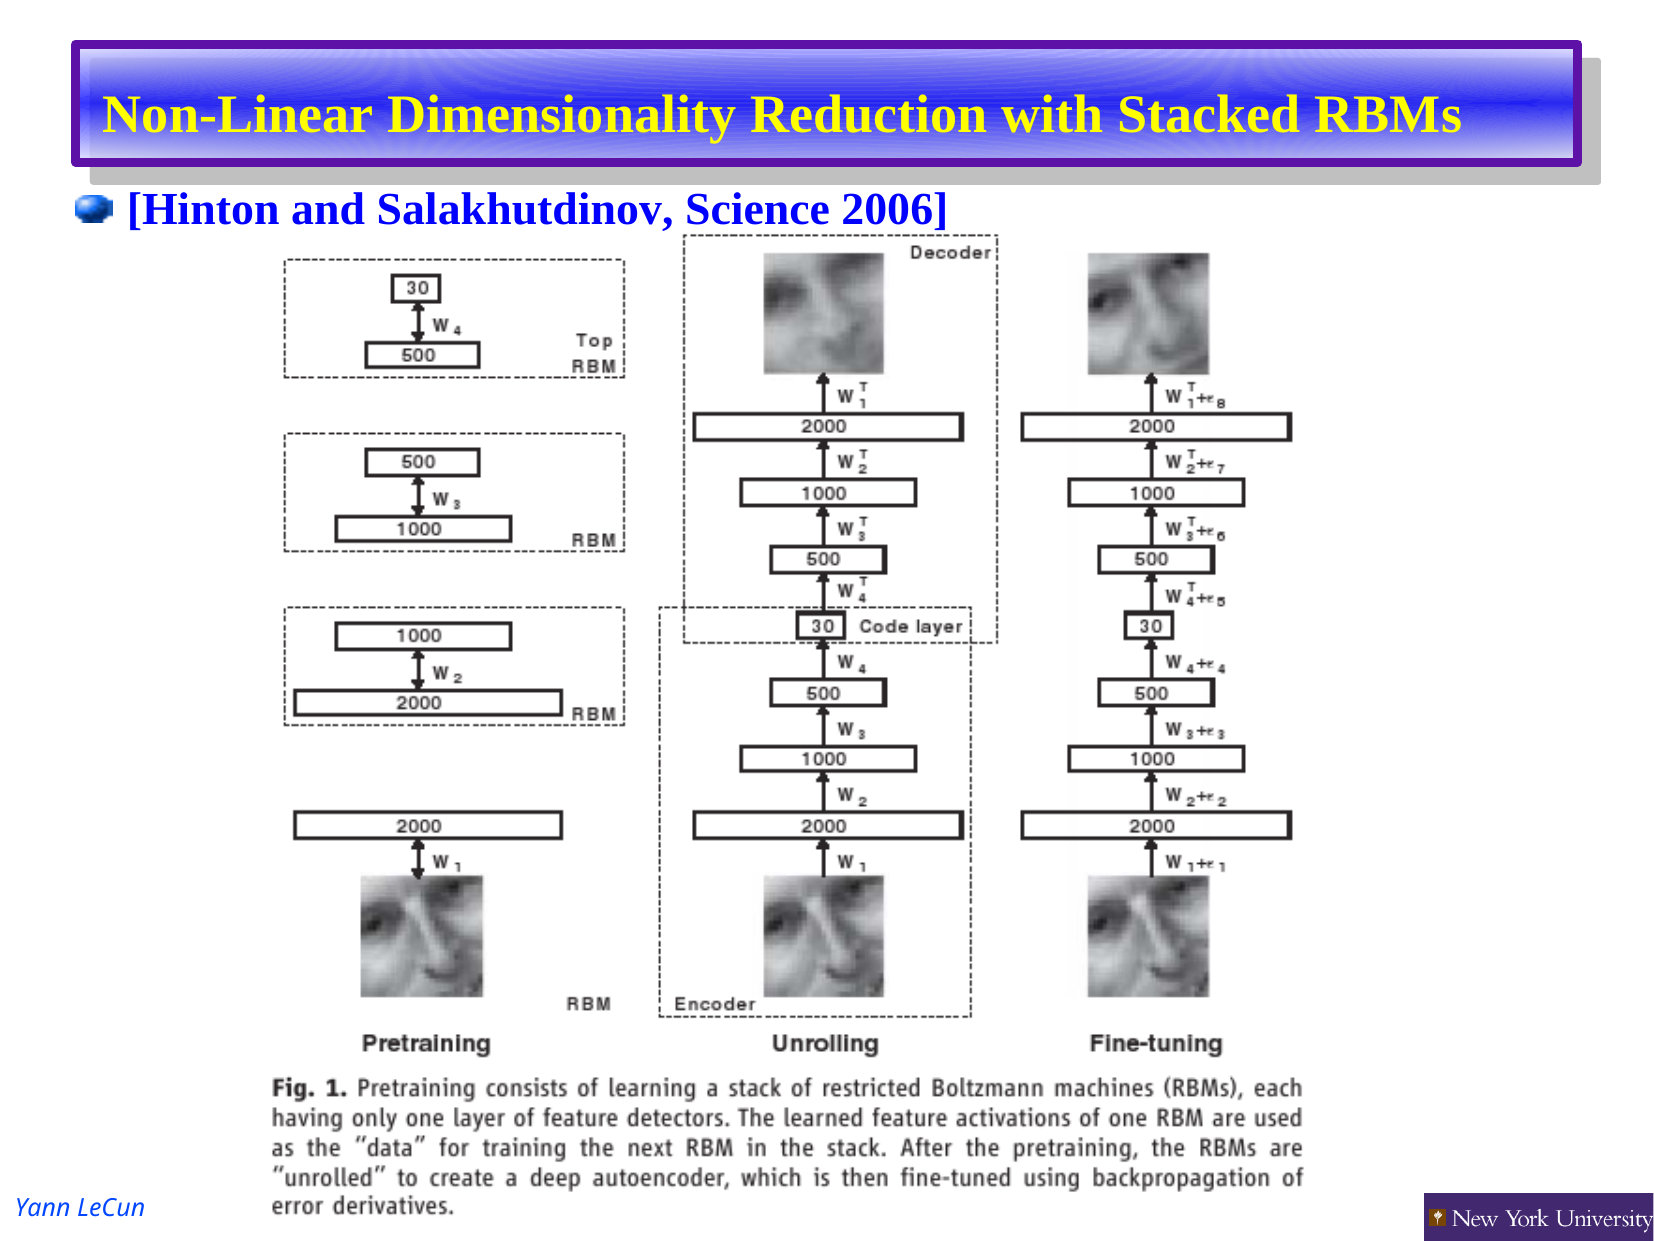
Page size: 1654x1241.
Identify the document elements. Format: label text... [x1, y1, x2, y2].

picture [243, 247, 1319, 1235]
title Non-Linear Dimensionality Reduction with Stacked RBMs [75, 44, 1578, 163]
picture [1424, 1193, 1654, 1241]
list [Hinton and Salakhutdinov, Science 2006] [75, 183, 1585, 247]
